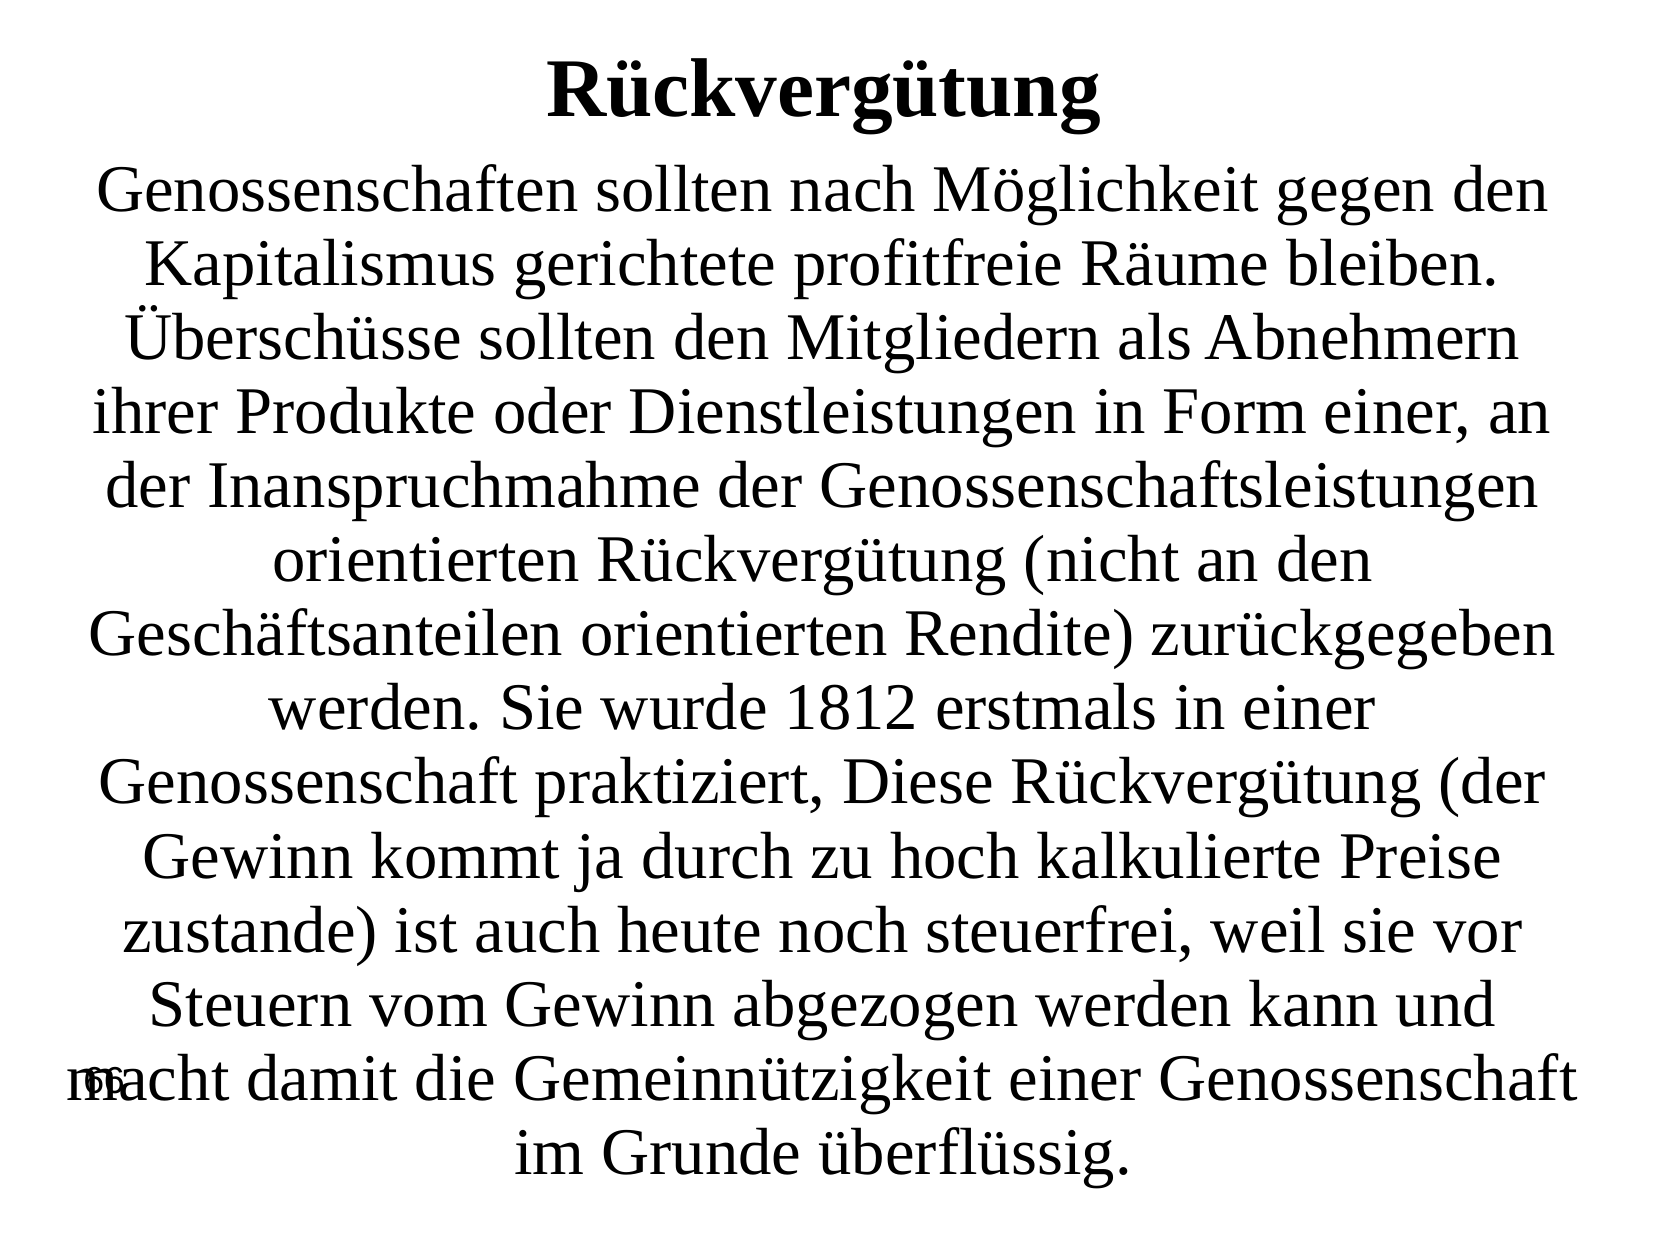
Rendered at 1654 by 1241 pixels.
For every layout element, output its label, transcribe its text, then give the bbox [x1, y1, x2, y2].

text_box <Nummer> [68, 1052, 286, 1123]
text_box Rückvergütung Genossenschaften sollten nach Möglichkeit gegen den Kapitalismus gerichtete profitfreie Räume bleiben. Überschüsse sollten den Mitgliedern als Abnehmern ihrer Produkte oder Dienstleistungen in Form einer, an der Inanspruchmahme der Genossenschaftsleistungen orientierten Rückvergütung (nicht an den Geschäftsanteilen orientierten Rendite) zurückgegeben werden. Sie wurde 1812 erstmals in einer Genossenschaft praktiziert, Diese Rückvergütung (der Gewinn kommt ja durch zu hoch kalkulierte Preise zustande) ist auch heute noch steuerfrei, weil sie vor Steuern vom Gewinn abgezogen werden kann und macht damit die Gemeinnützigkeit einer Genossenschaft im Grunde überflüssig. [51, 34, 1602, 1197]
